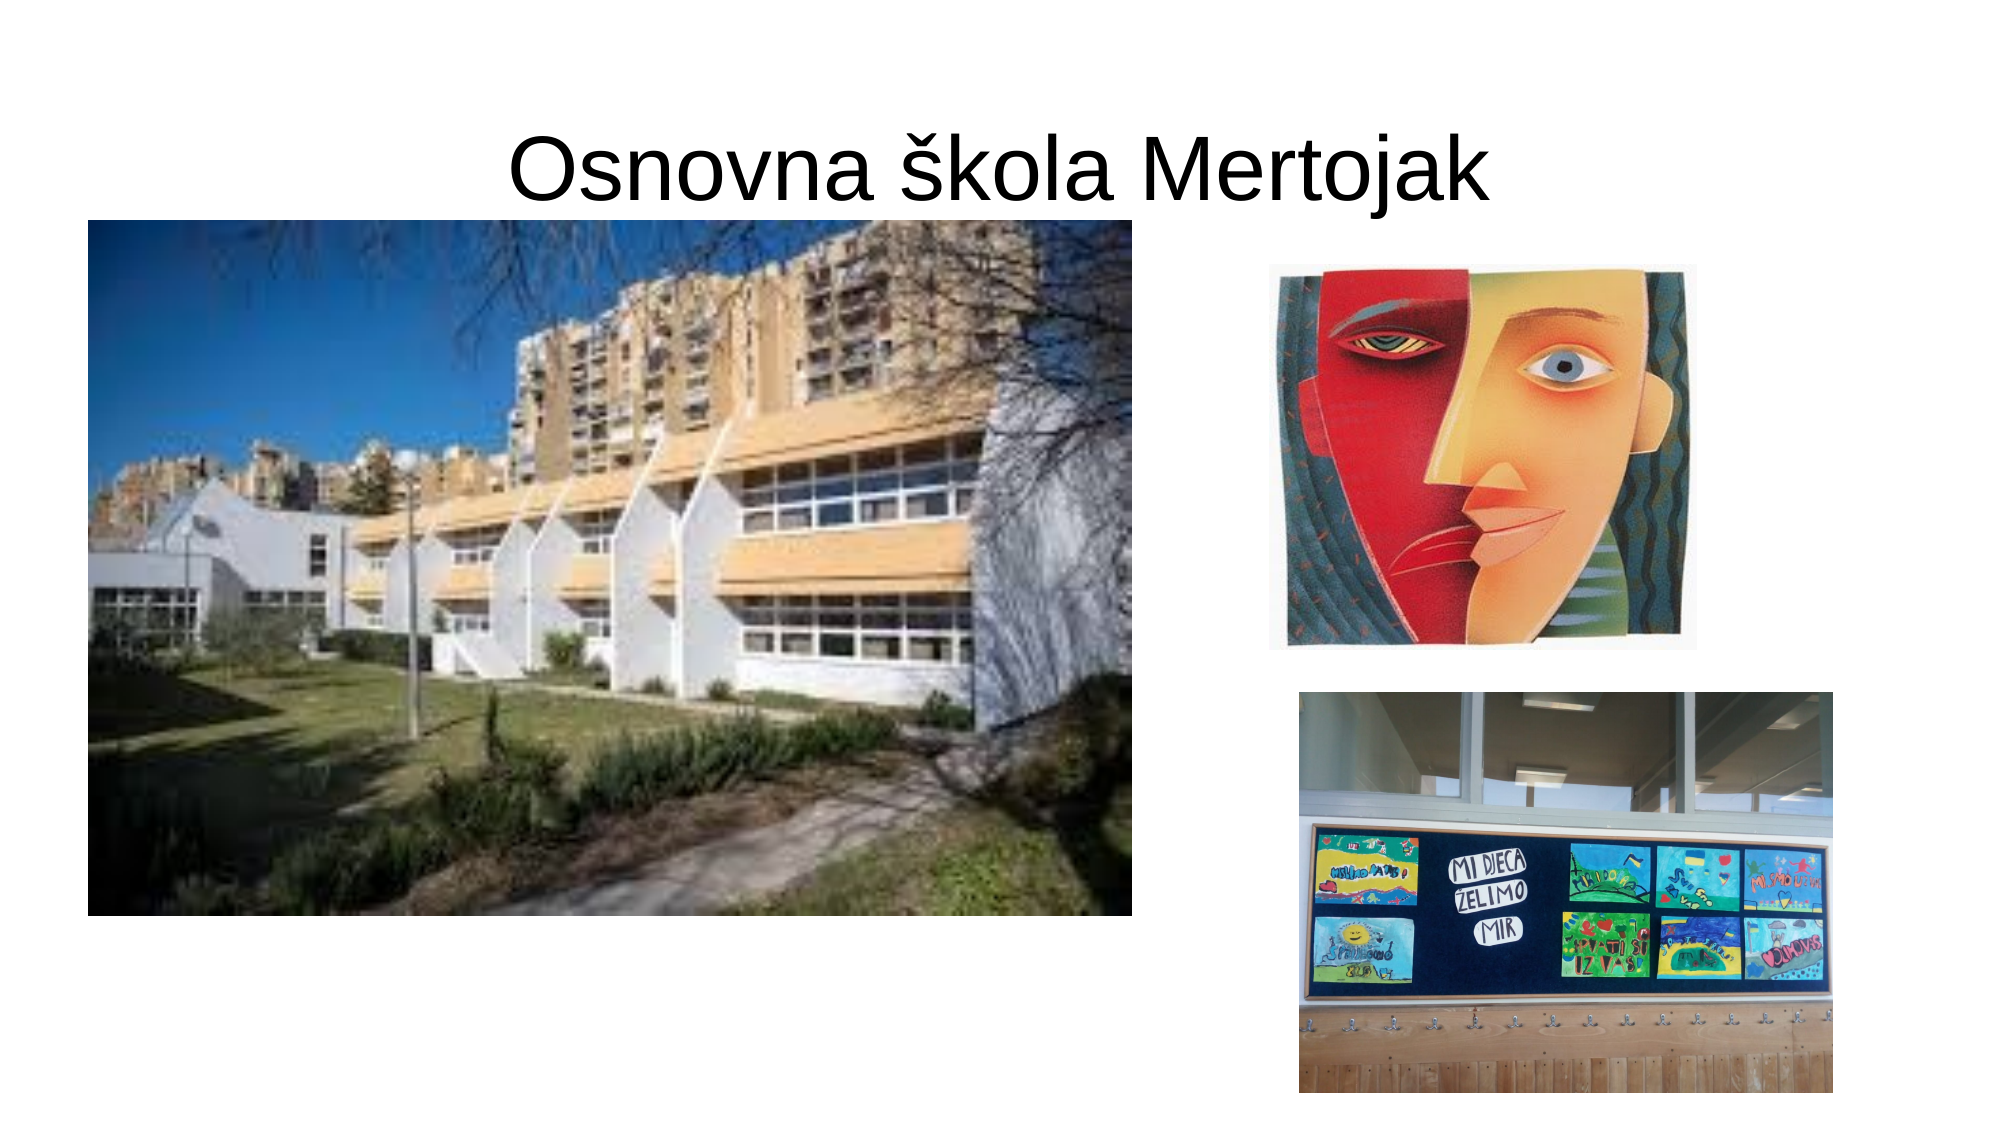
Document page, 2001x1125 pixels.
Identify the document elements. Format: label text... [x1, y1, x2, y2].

picture [1299, 692, 1833, 1093]
title Osnovna škola Mertojak [137, 59, 1863, 278]
picture [88, 220, 1132, 916]
picture [1269, 264, 1697, 650]
